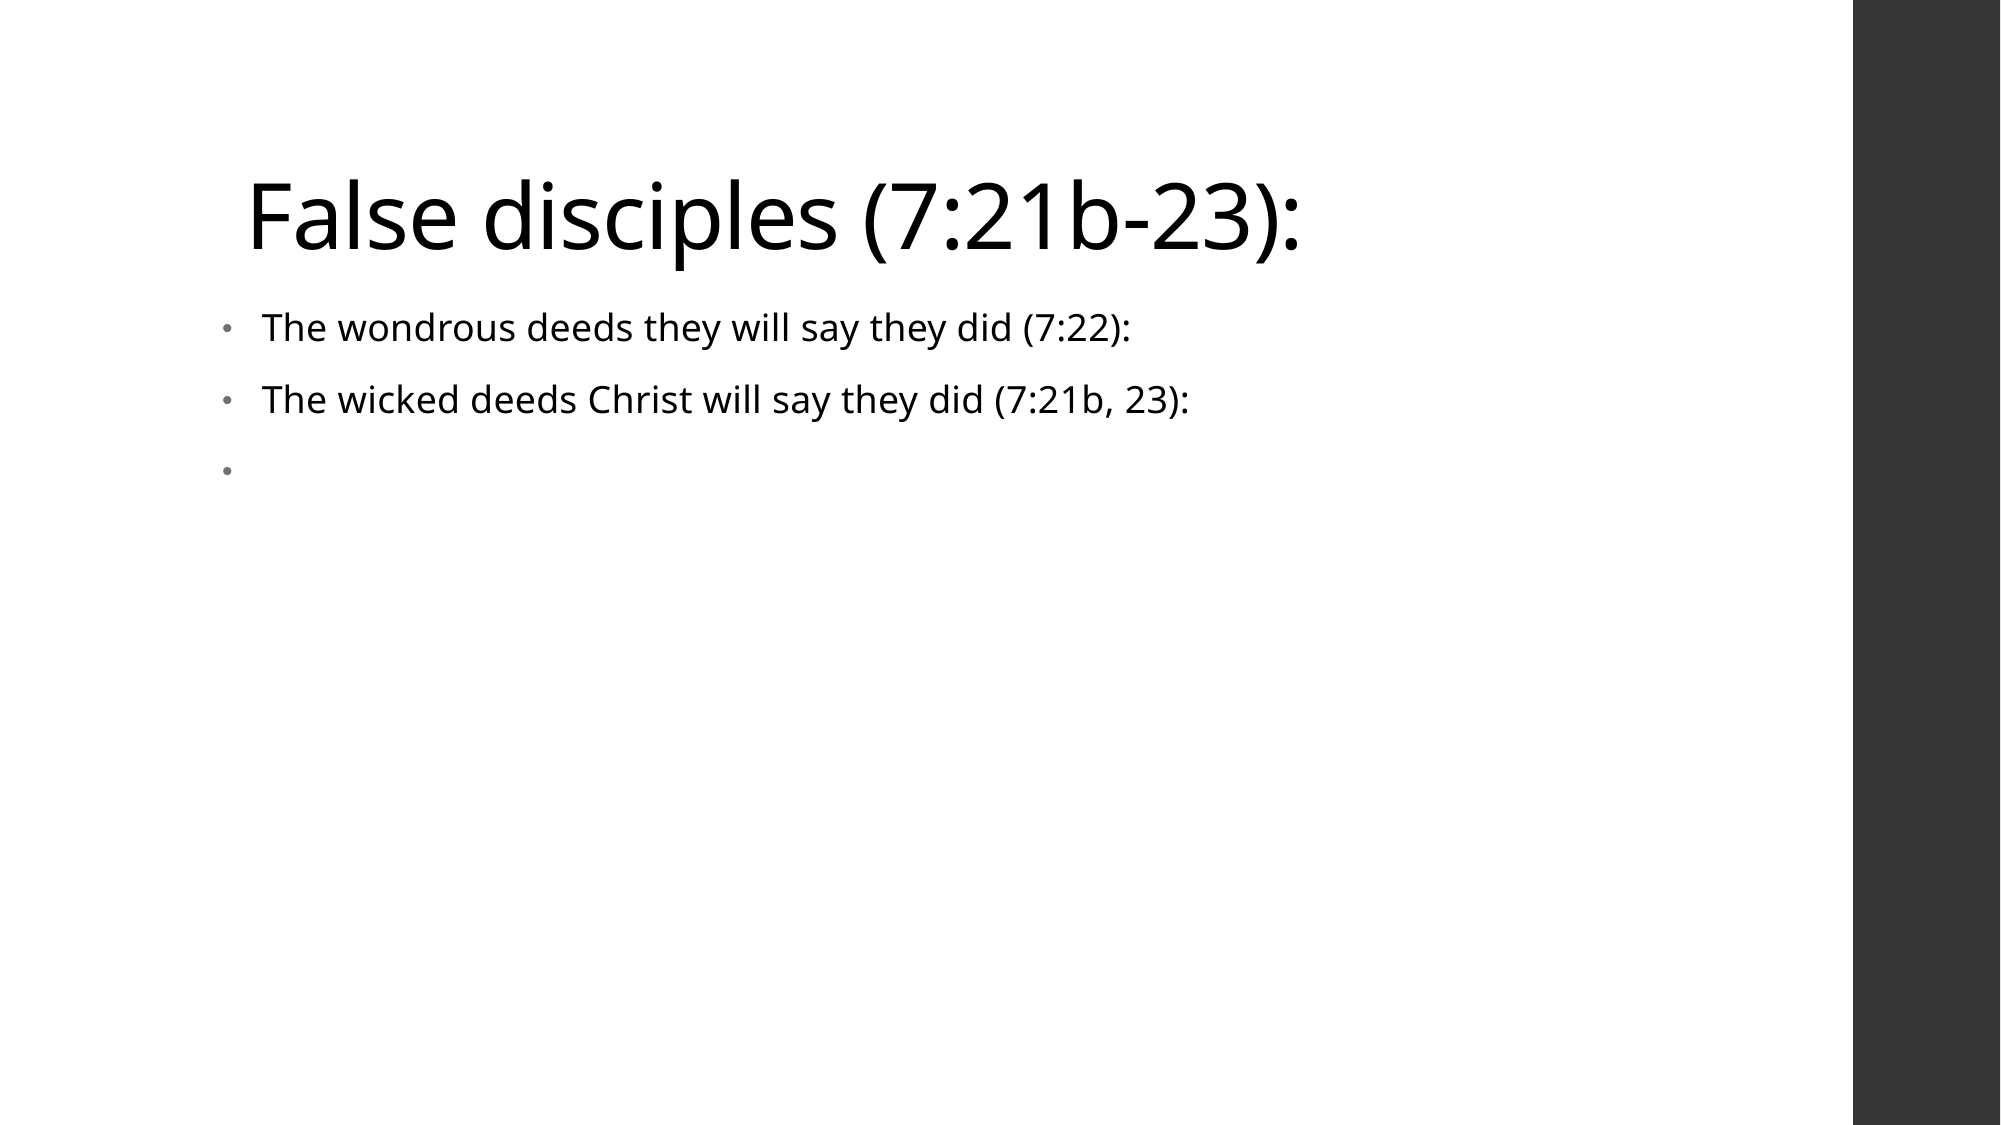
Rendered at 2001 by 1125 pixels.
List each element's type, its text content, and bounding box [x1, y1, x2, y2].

title False disciples (7:21b-23): [206, 60, 1797, 278]
list The wondrous deeds they will say they did (7:22): The wicked deeds Christ will say they did (7:21b, 23): [206, 299, 1617, 1014]
